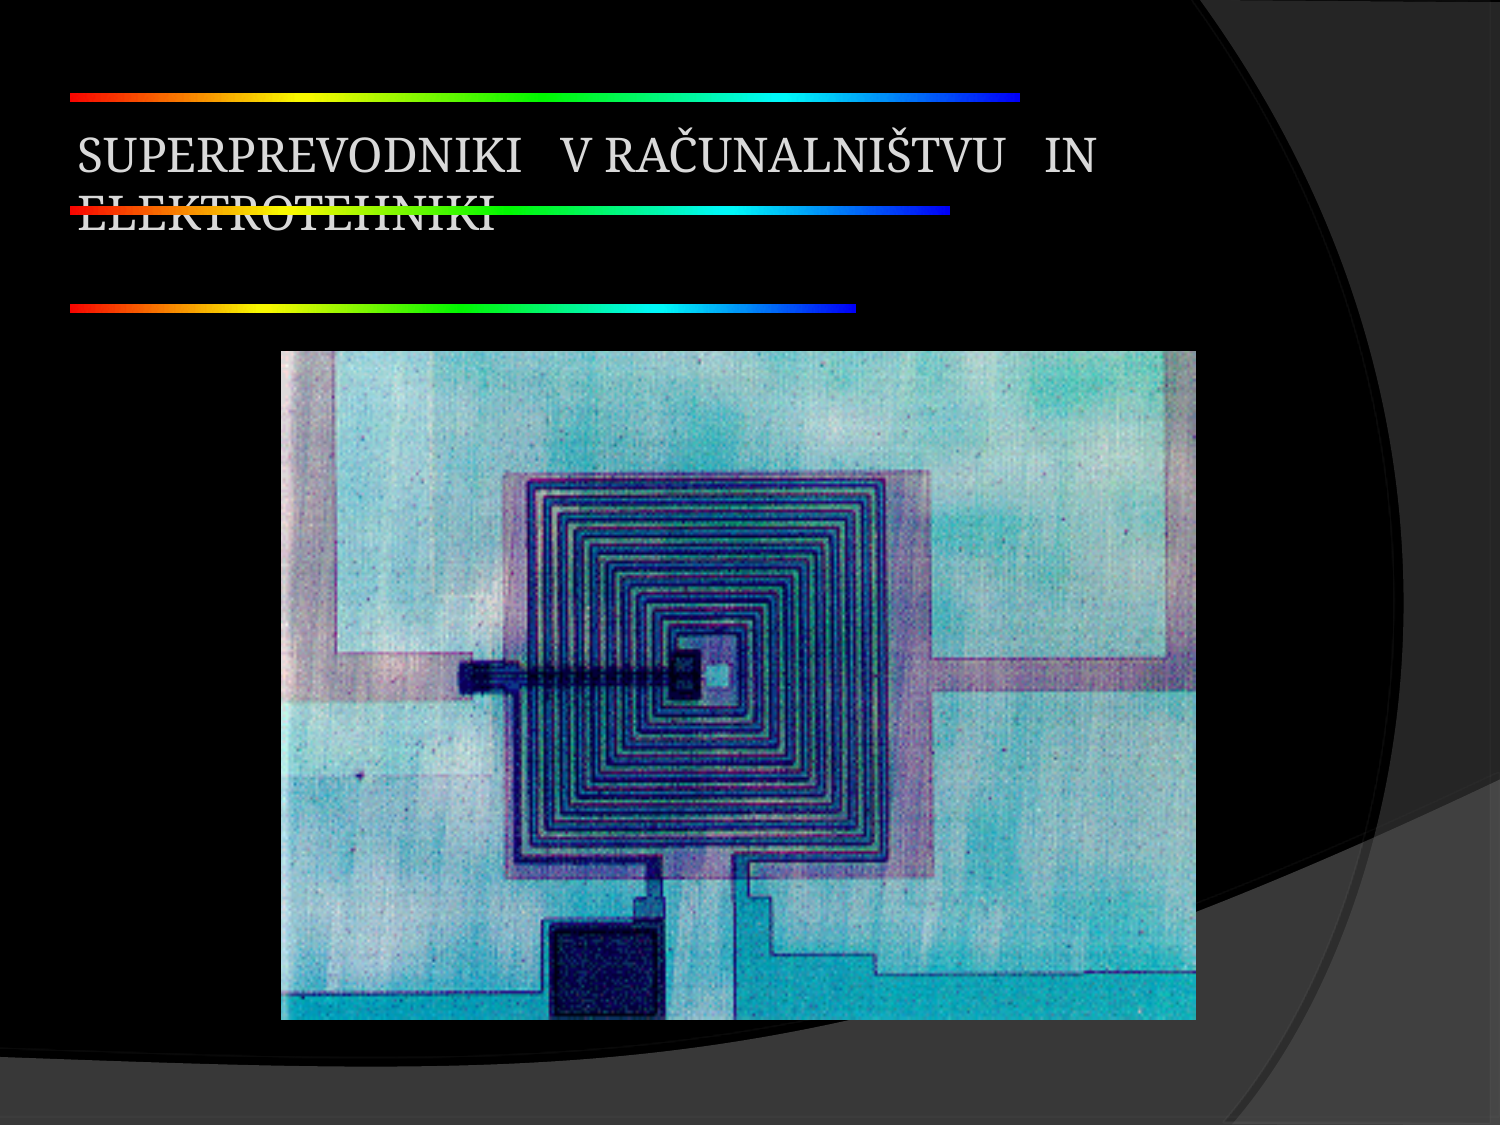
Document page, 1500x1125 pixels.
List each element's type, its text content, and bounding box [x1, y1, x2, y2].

picture [281, 351, 1196, 1020]
picture [808, 206, 950, 215]
picture [70, 206, 772, 215]
picture [866, 93, 1020, 102]
picture [70, 93, 828, 102]
picture [70, 304, 697, 313]
picture [729, 304, 856, 313]
title SUPERPREVODNIKI V RAČUNALNIŠTVU IN ELEKTROTEHNIKI [70, 117, 1421, 305]
